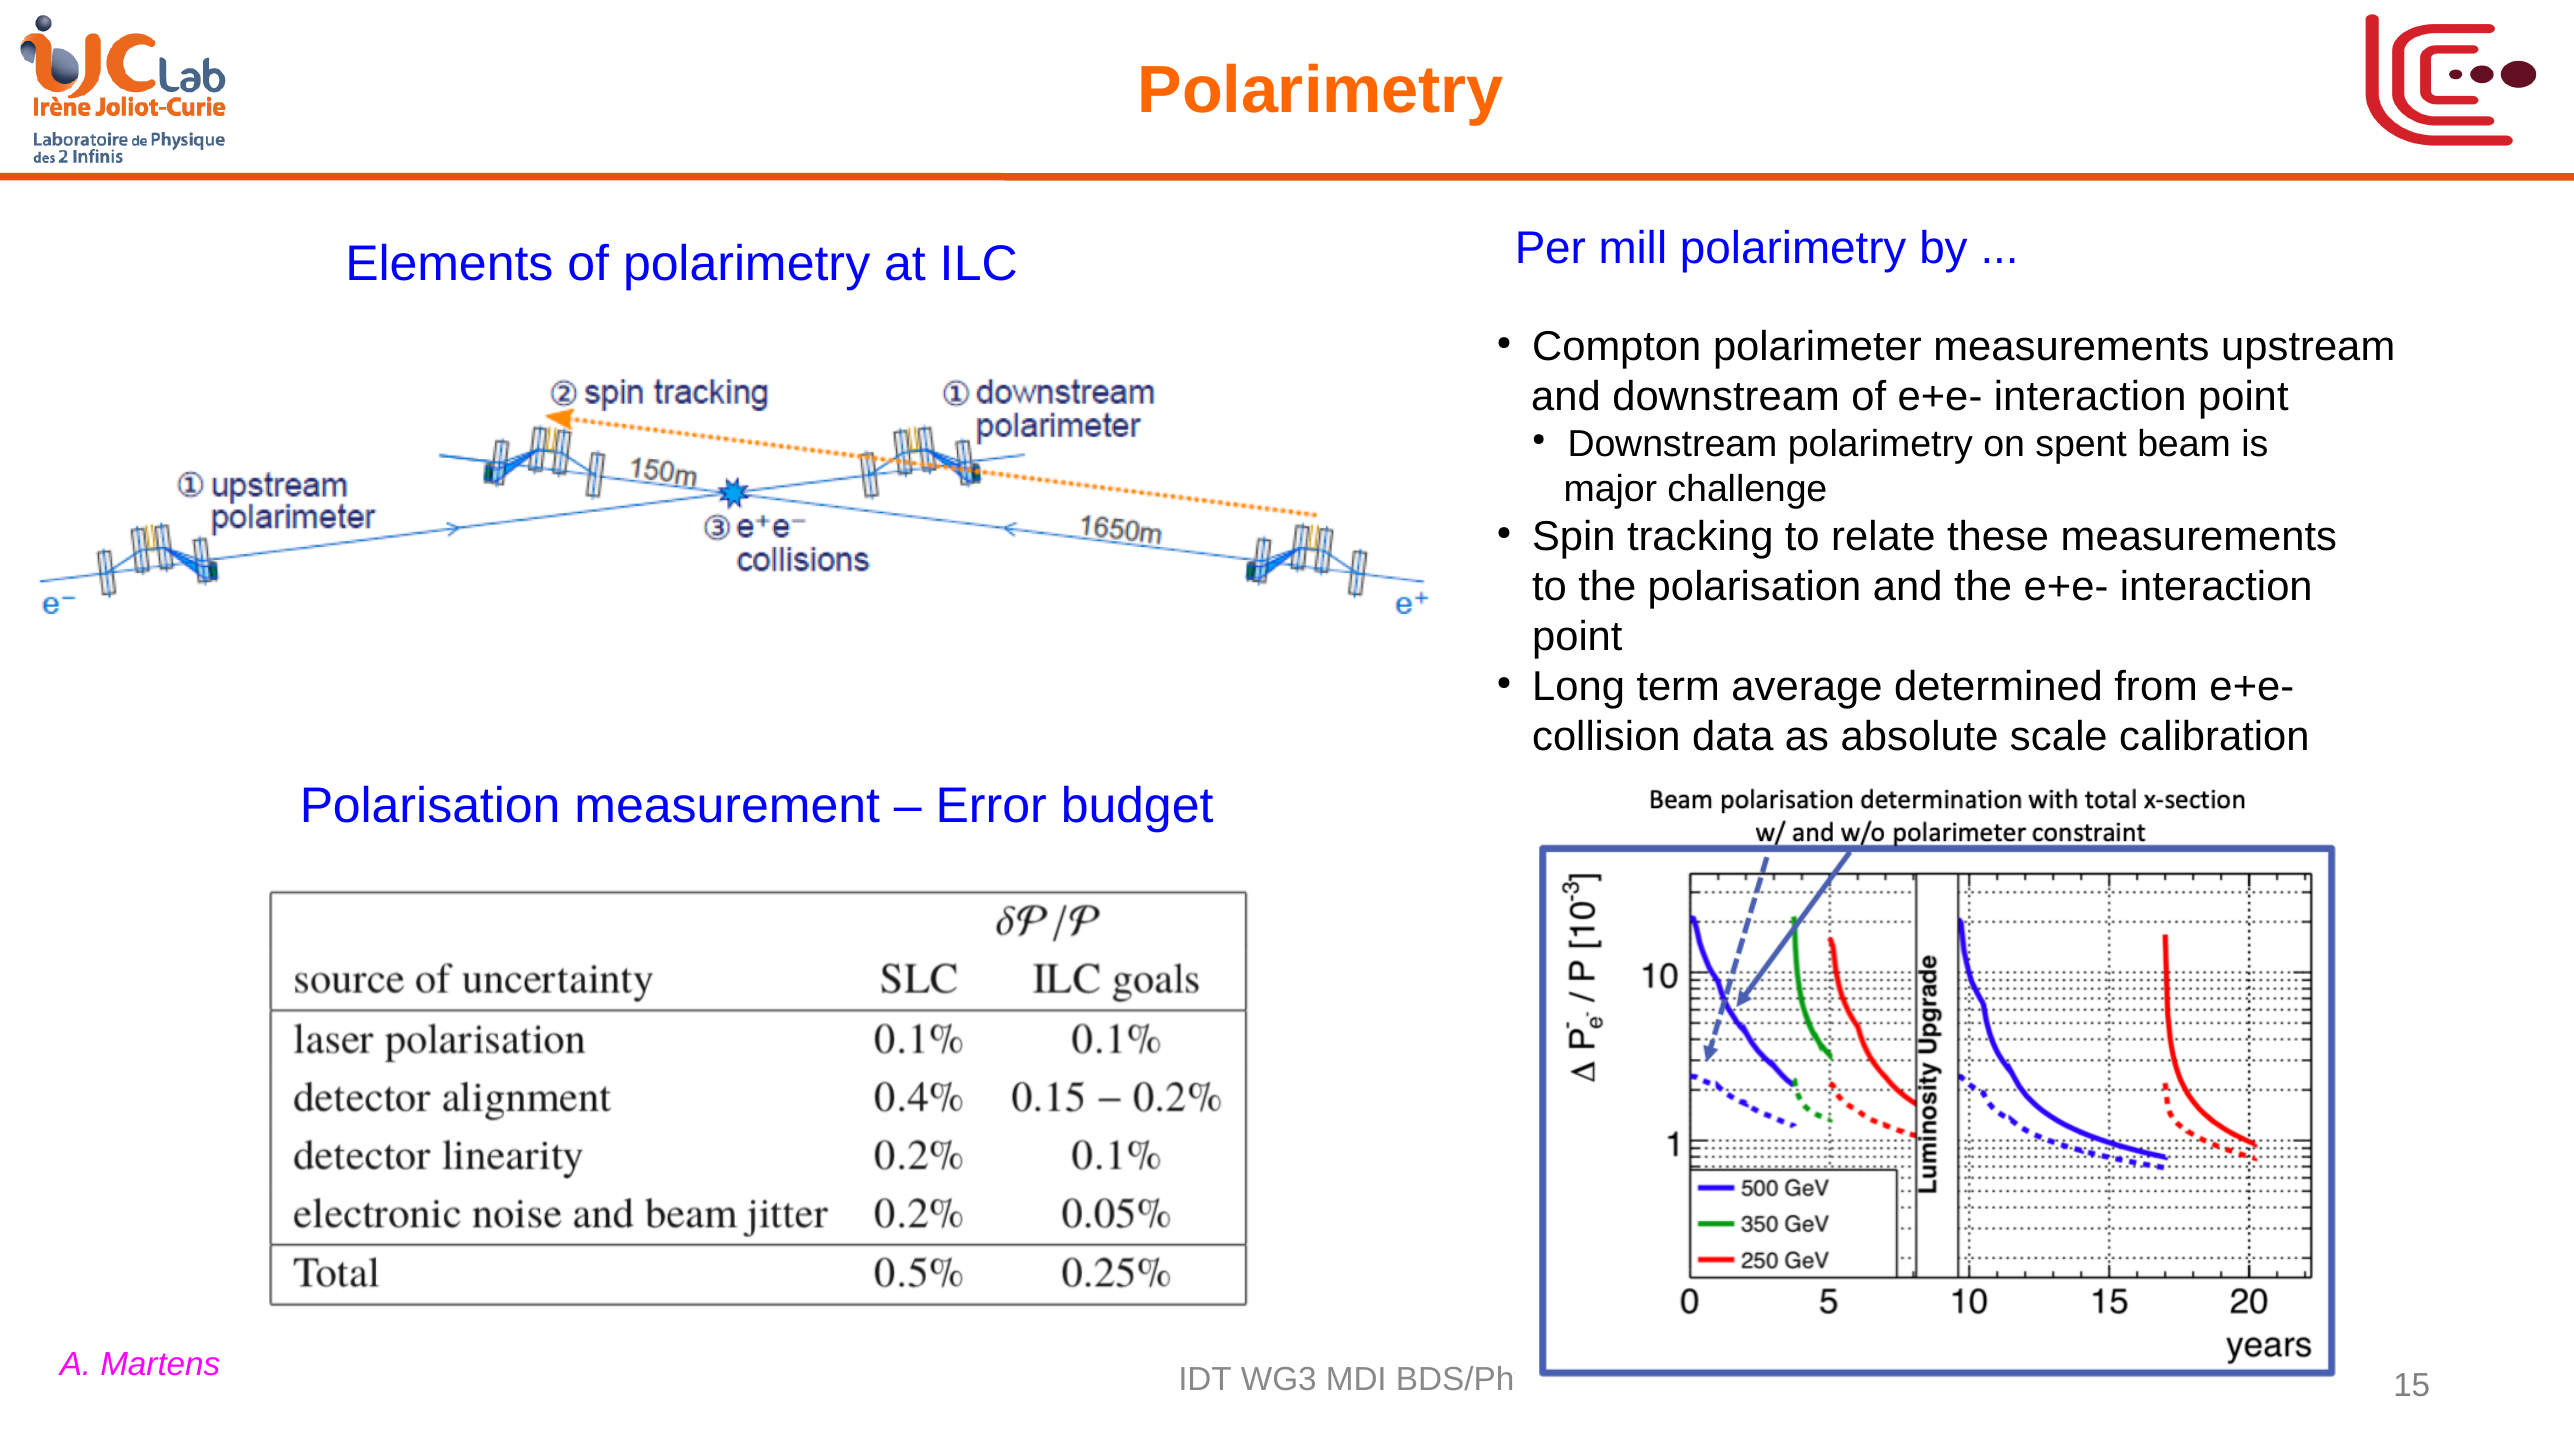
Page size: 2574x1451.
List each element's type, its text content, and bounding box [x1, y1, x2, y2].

text_box Per mill polarimetry by ... [1500, 210, 2035, 280]
picture [2348, 2, 2554, 158]
picture [240, 852, 1286, 1339]
picture [1515, 827, 2382, 1411]
text_box Elements of polarimetry at ILC [330, 222, 1034, 298]
text_box Compton polarimeter measurements upstream and downstream of e+e- interaction point Downstream polarimetry on spent beam is major challenge Spin tracking to relate these measurements to the polarisation and the e+e- interaction point Long term average determined from e+e- collision data as absolute scale calibration [1481, 311, 2411, 827]
text_box Polarisation measurement – Error budget [285, 765, 1230, 840]
title Polarimetry [226, 9, 2415, 162]
picture [30, 309, 1468, 676]
text_box A. Martens [45, 1335, 317, 1411]
picture [4, 0, 241, 178]
